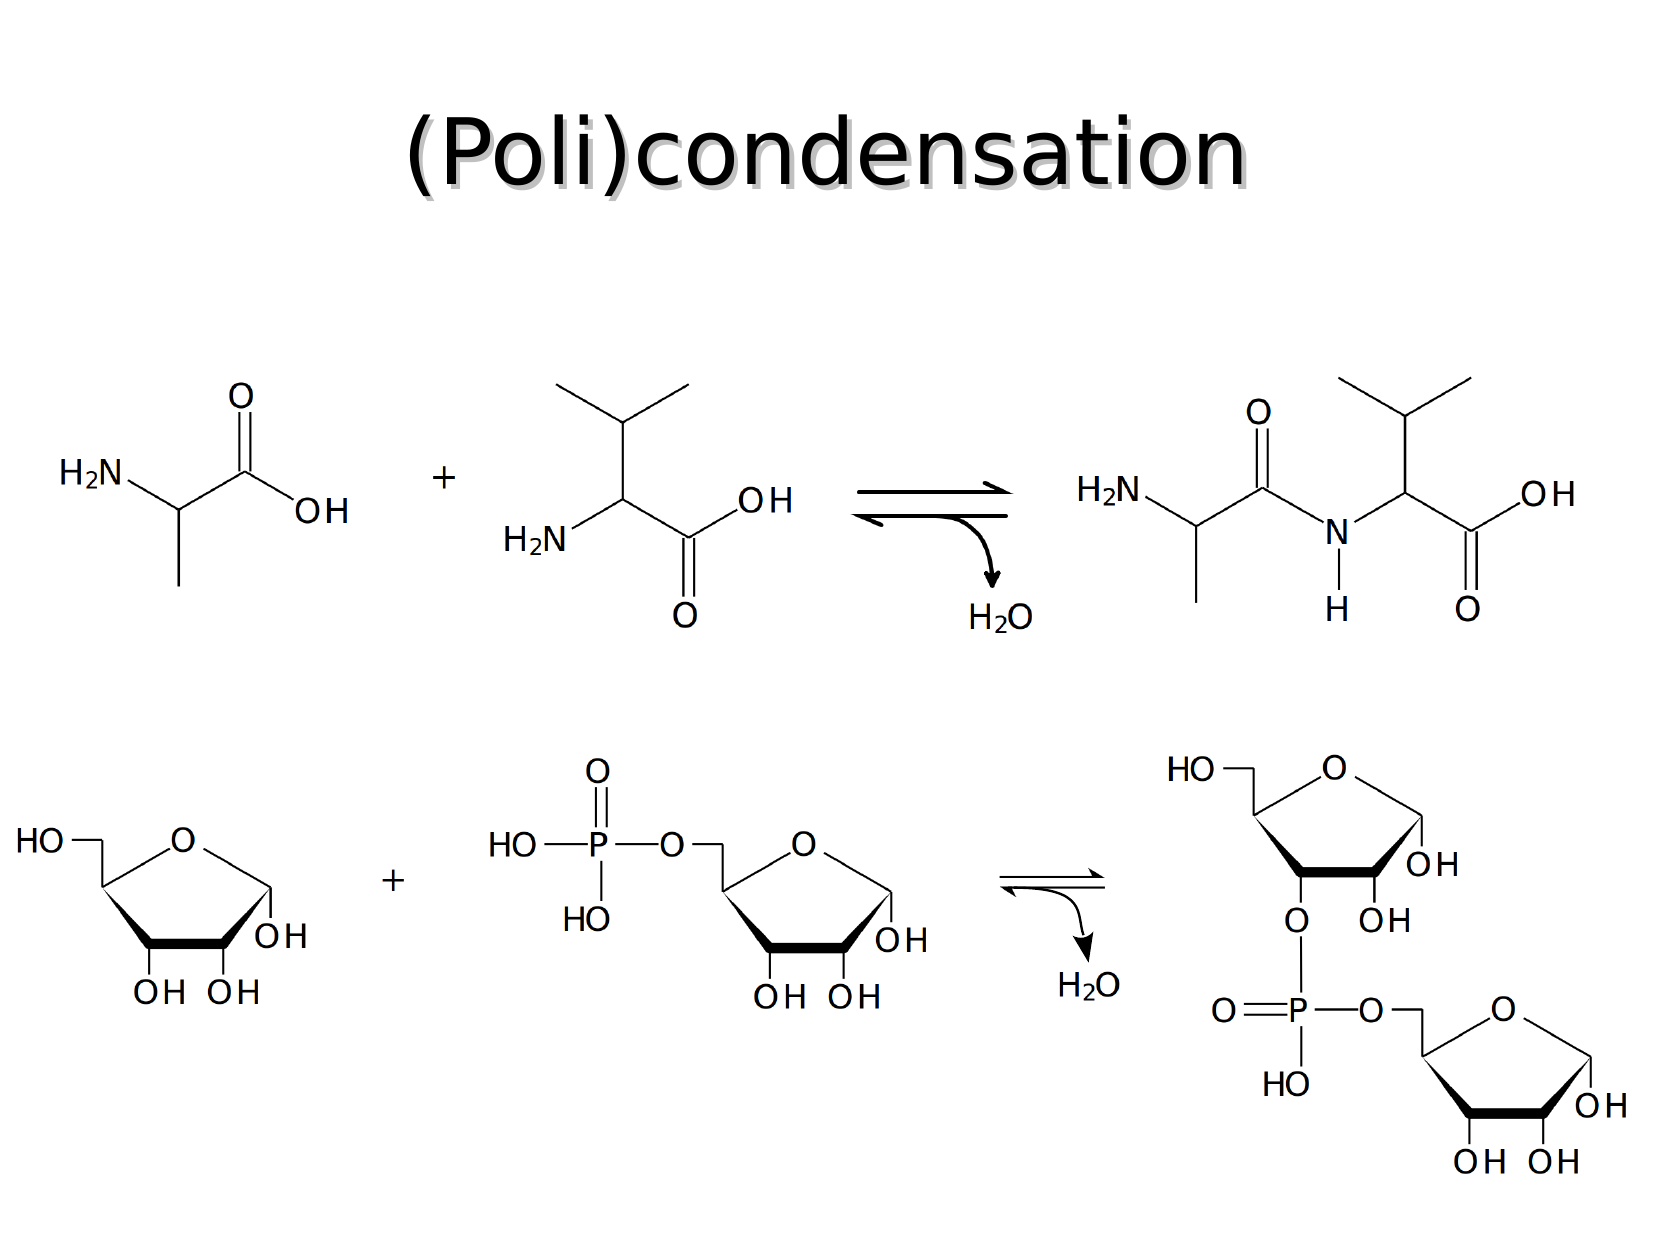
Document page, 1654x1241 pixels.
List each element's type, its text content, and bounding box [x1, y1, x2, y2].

picture [14, 692, 1631, 1182]
title (Poli)condensation [82, 56, 1571, 250]
picture [57, 374, 1576, 639]
